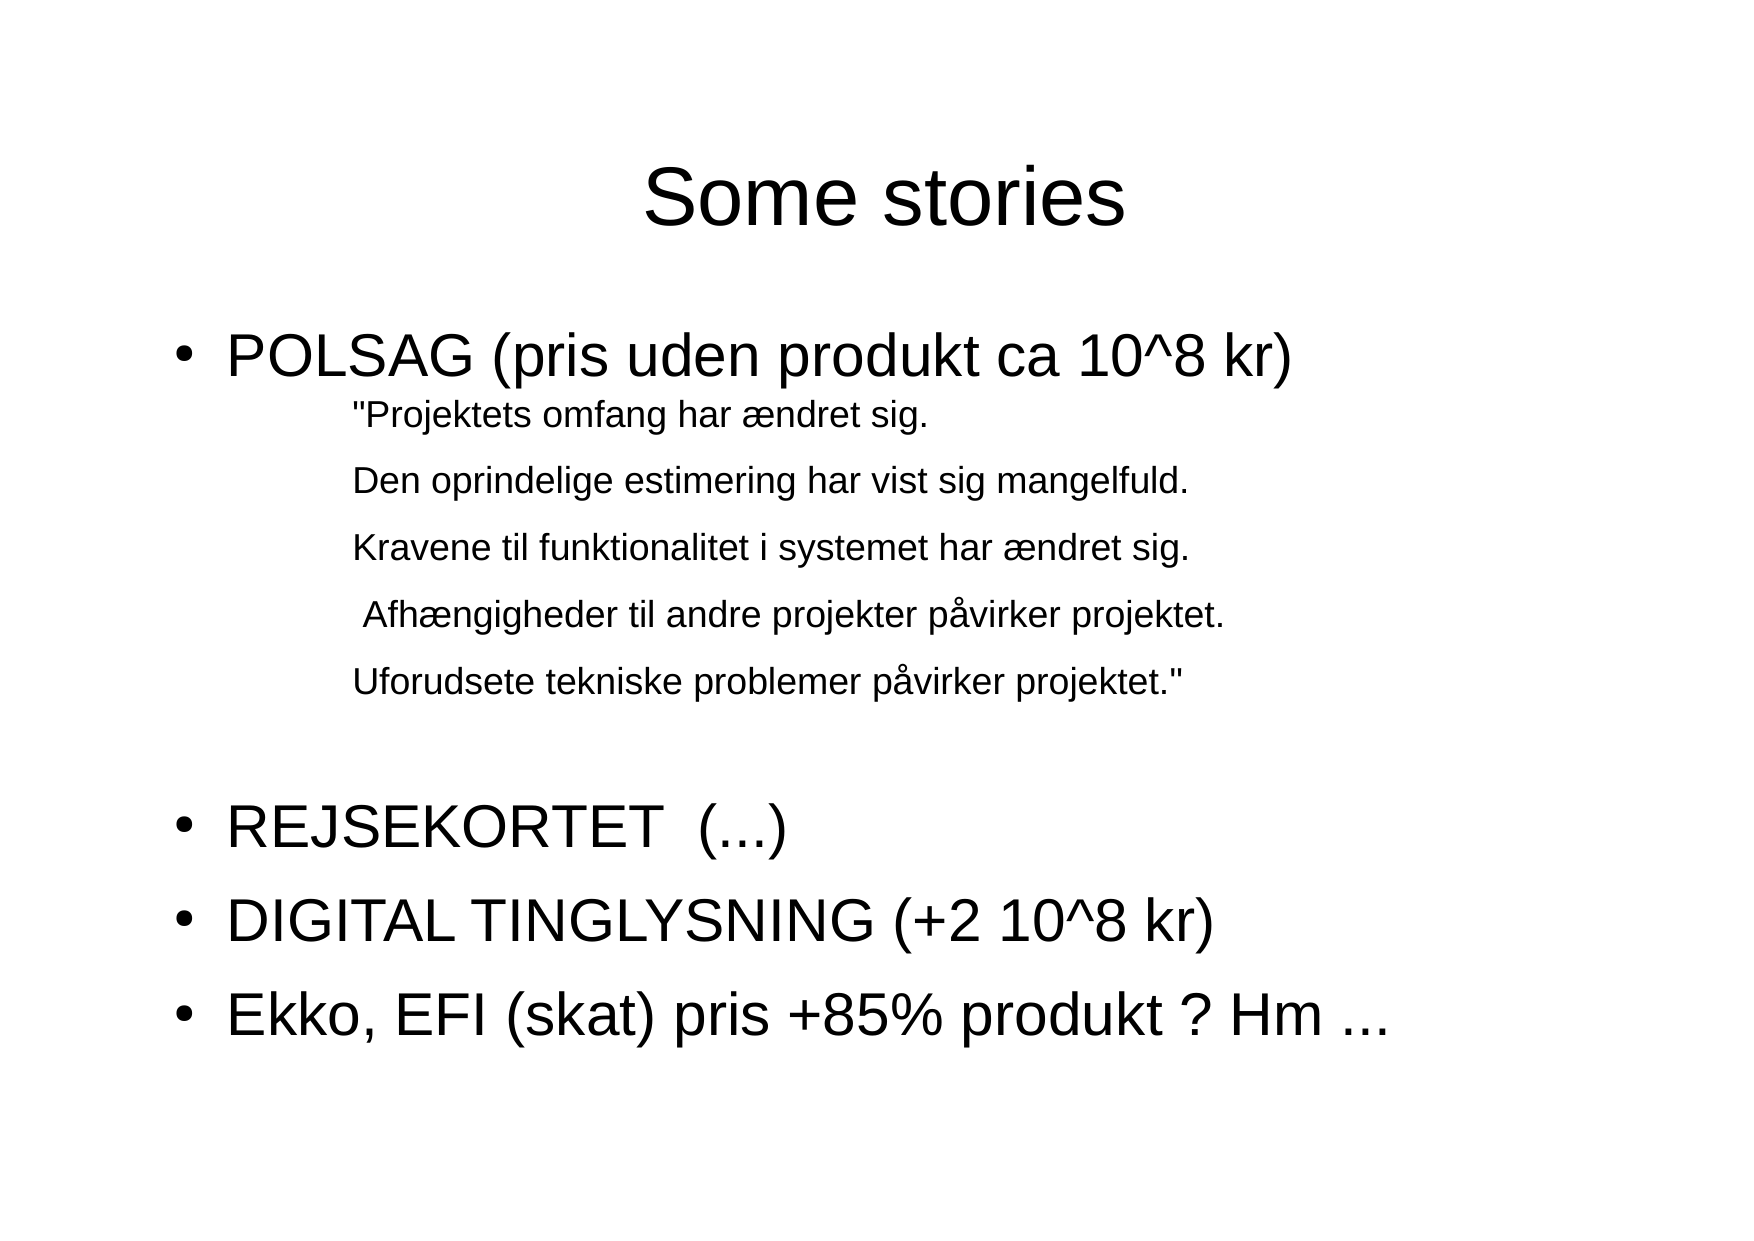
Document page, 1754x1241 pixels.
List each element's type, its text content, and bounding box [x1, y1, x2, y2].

title Some stories [155, 103, 1615, 291]
list POLSAG (pris uden produkt ca 10^8 kr) REJSEKORTET (...) DIGITAL TINGLYSNING (+2 10^8 kr) Ekko, EFI (skat) pris +85% produkt ? Hm ... [155, 321, 1615, 1063]
text_box "Projektets omfang har ændret sig. Den oprindelige estimering har vist sig mangelfuld. Kravene til funktionalitet i systemet har ændret sig. Afhængigheder til andre projekter påvirker projektet. Uforudsete tekniske problemer påvirker projektet." [337, 385, 1388, 922]
